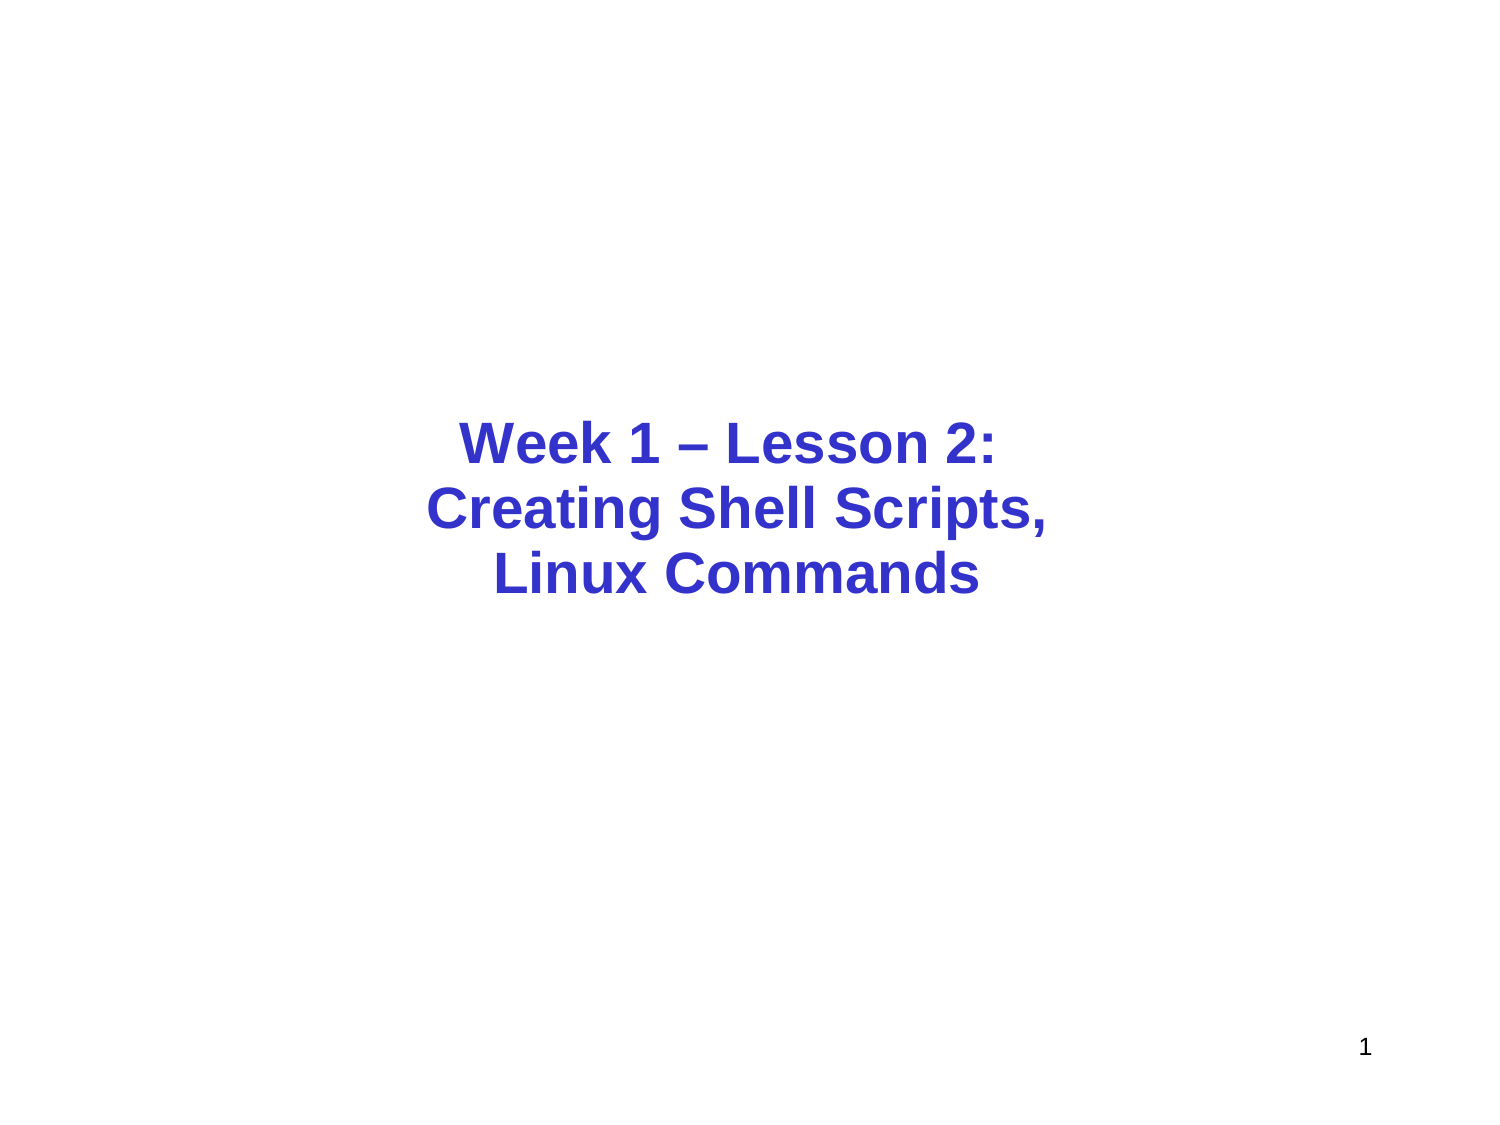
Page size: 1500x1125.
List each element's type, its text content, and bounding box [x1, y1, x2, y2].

title Week 1 – Lesson 2: Creating Shell Scripts, Linux Commands [99, 387, 1375, 629]
